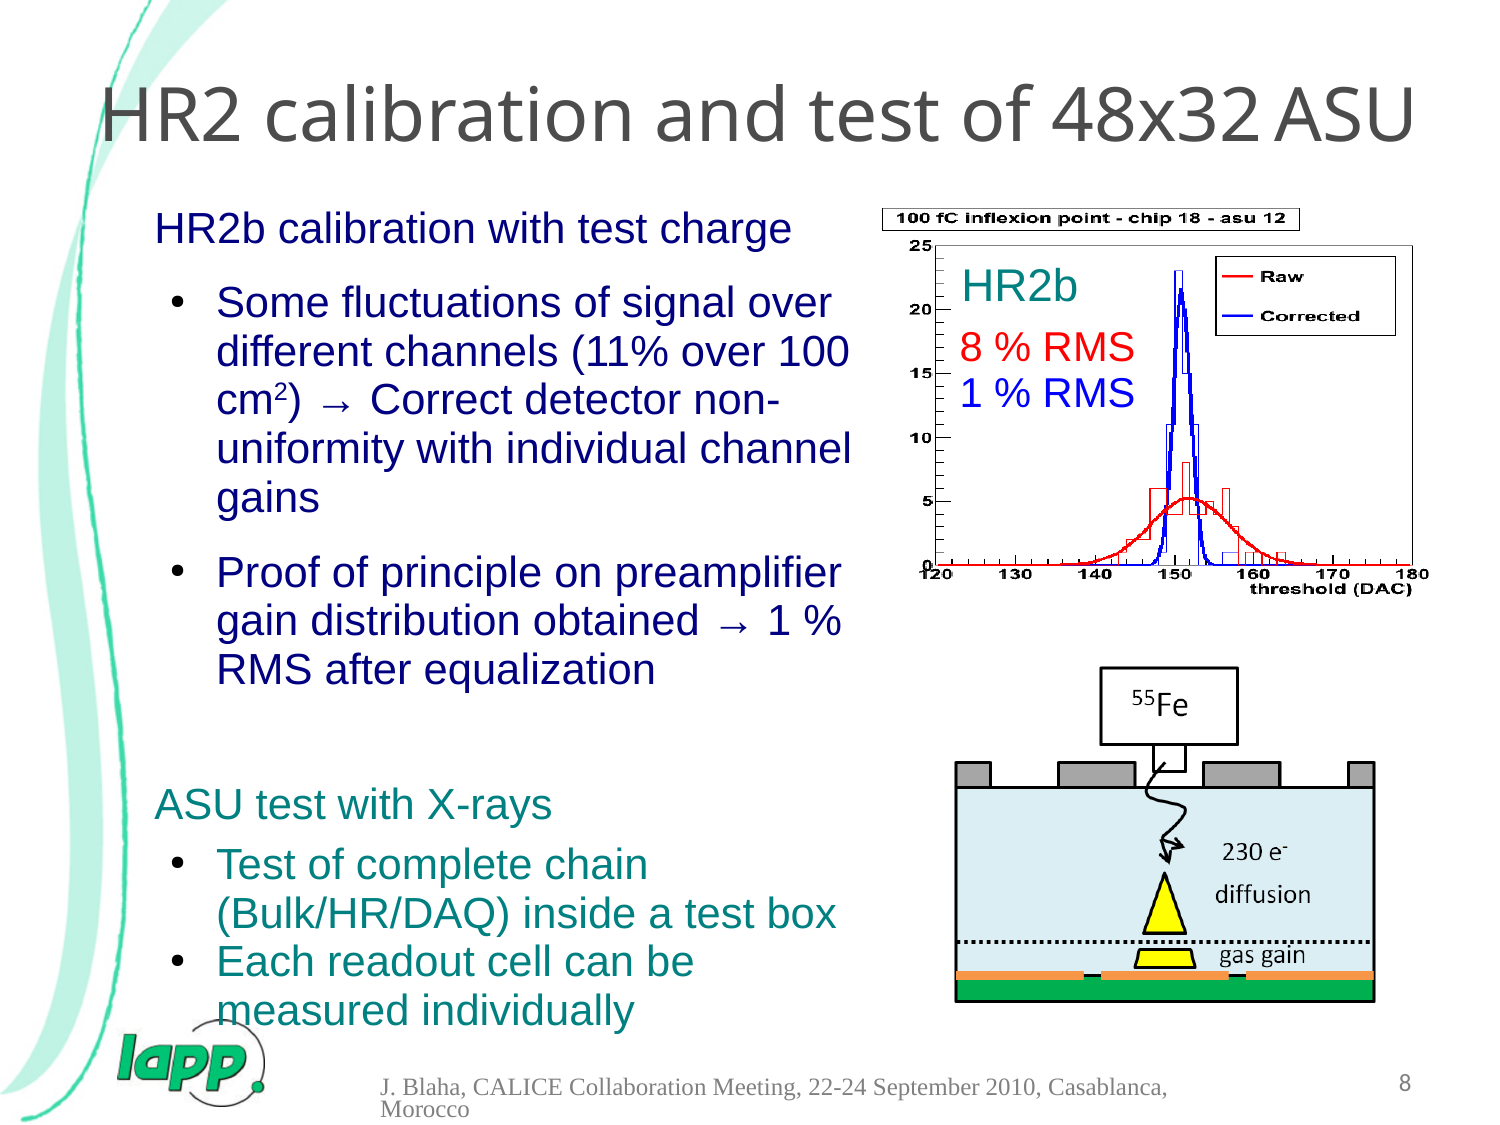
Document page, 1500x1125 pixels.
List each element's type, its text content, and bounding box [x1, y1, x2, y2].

text_box 8 % RMS 1 % RMS [927, 315, 1168, 471]
list HR2b calibration with test charge Some fluctuations of signal over different channels (11% over 100 cm2) → Correct detector non-uniformity with individual channel gains Proof of principle on preamplifier gain distribution obtained → 1 % RMS after equalization ASU test with X-rays Test of complete chain (Bulk/HR/DAQ) inside a test box Each readout cell can be measured individually [154, 203, 869, 1054]
picture [0, 0, 311, 1125]
title HR2 calibration and test of 48x32 ASU [32, 18, 1486, 208]
picture [939, 657, 1391, 1014]
text_box HR2b [946, 252, 1094, 319]
picture [869, 208, 1472, 609]
